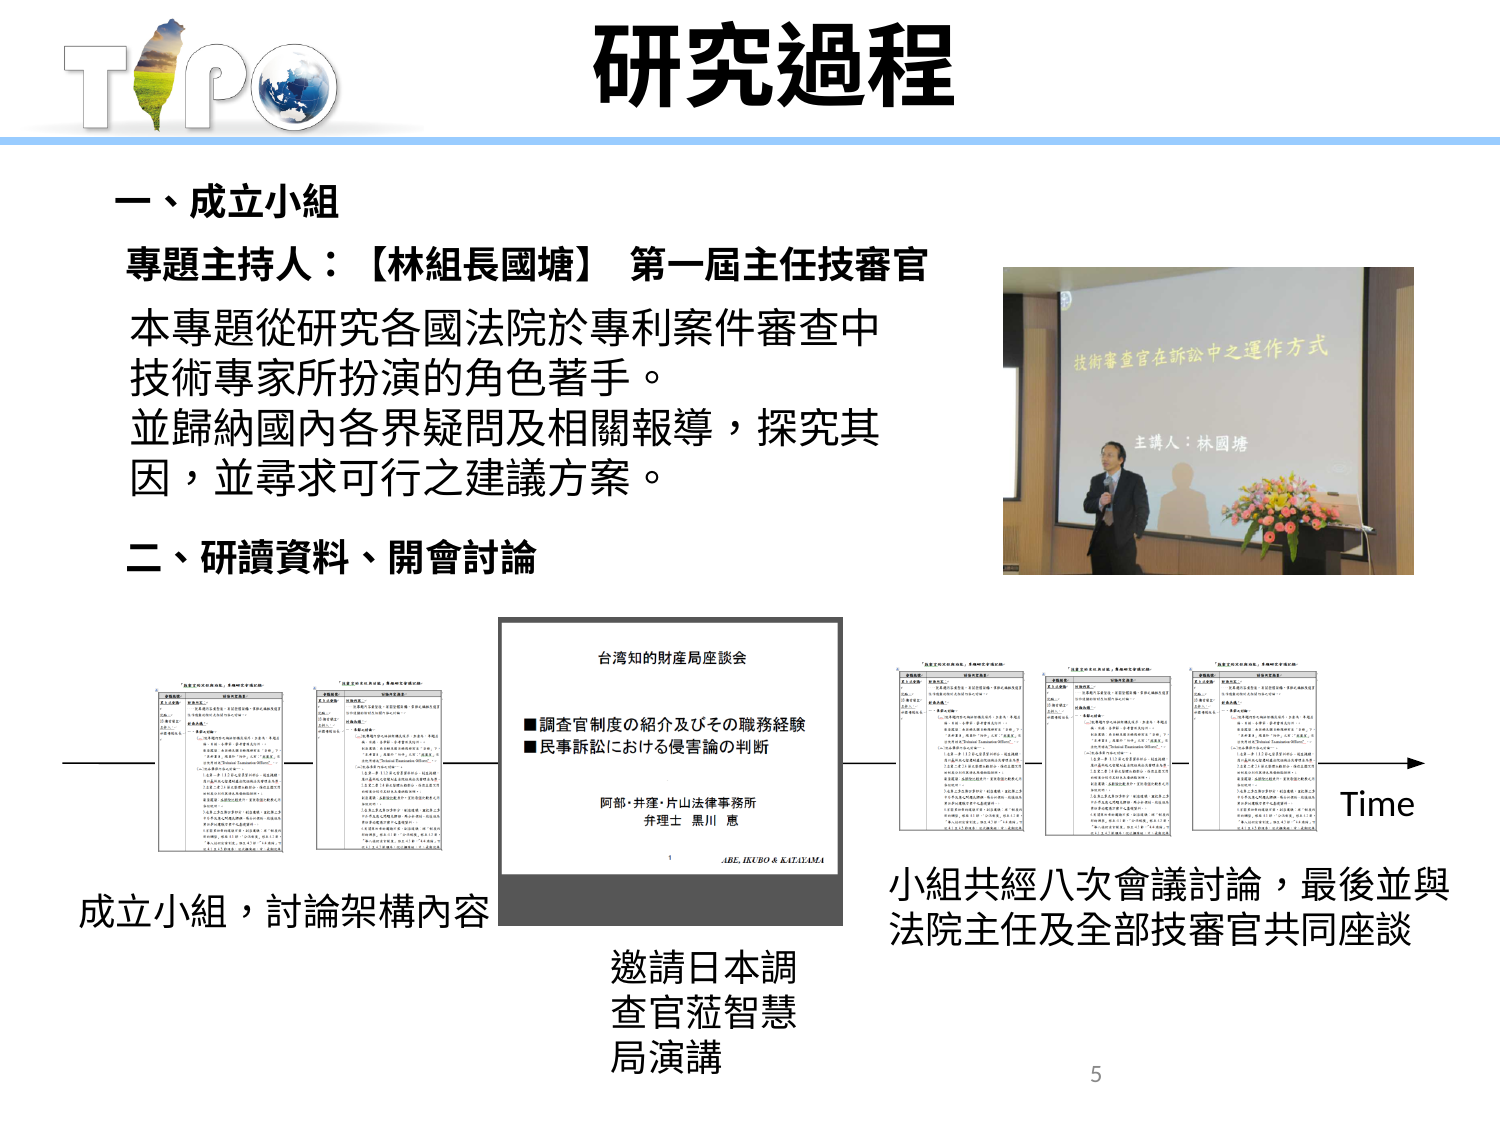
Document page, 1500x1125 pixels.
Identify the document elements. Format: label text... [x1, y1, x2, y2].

picture [1003, 267, 1414, 575]
text_box Time [1325, 771, 1500, 848]
picture [313, 680, 443, 851]
picture [1042, 666, 1172, 837]
text_box 4 [1074, 1042, 1426, 1103]
text_box 專題主持人：【林組長國塘】 第一屆主任技審官 [110, 234, 998, 294]
text_box 一、成立小組 [99, 170, 609, 231]
text_box 邀請日本調查官蒞智慧局演講 [595, 936, 819, 1088]
title 研究過程 [100, 0, 1451, 188]
text_box 本專題從研究各國法院於專利案件審查中技術專家所扮演的角色著手。 並歸納國內各界疑問及相關報導，探究其因，並尋求可行之建議方案。 [114, 294, 931, 557]
picture [1189, 661, 1318, 832]
picture [498, 617, 843, 926]
text_box 成立小組，討論架構內容 [63, 880, 515, 942]
text_box 二、研讀資料、開會討論 [110, 526, 620, 588]
picture [896, 661, 1025, 832]
picture [155, 682, 284, 853]
text_box 小組共經八次會議討論，最後並與 法院主任及全部技審官共同座談 [873, 853, 1472, 960]
